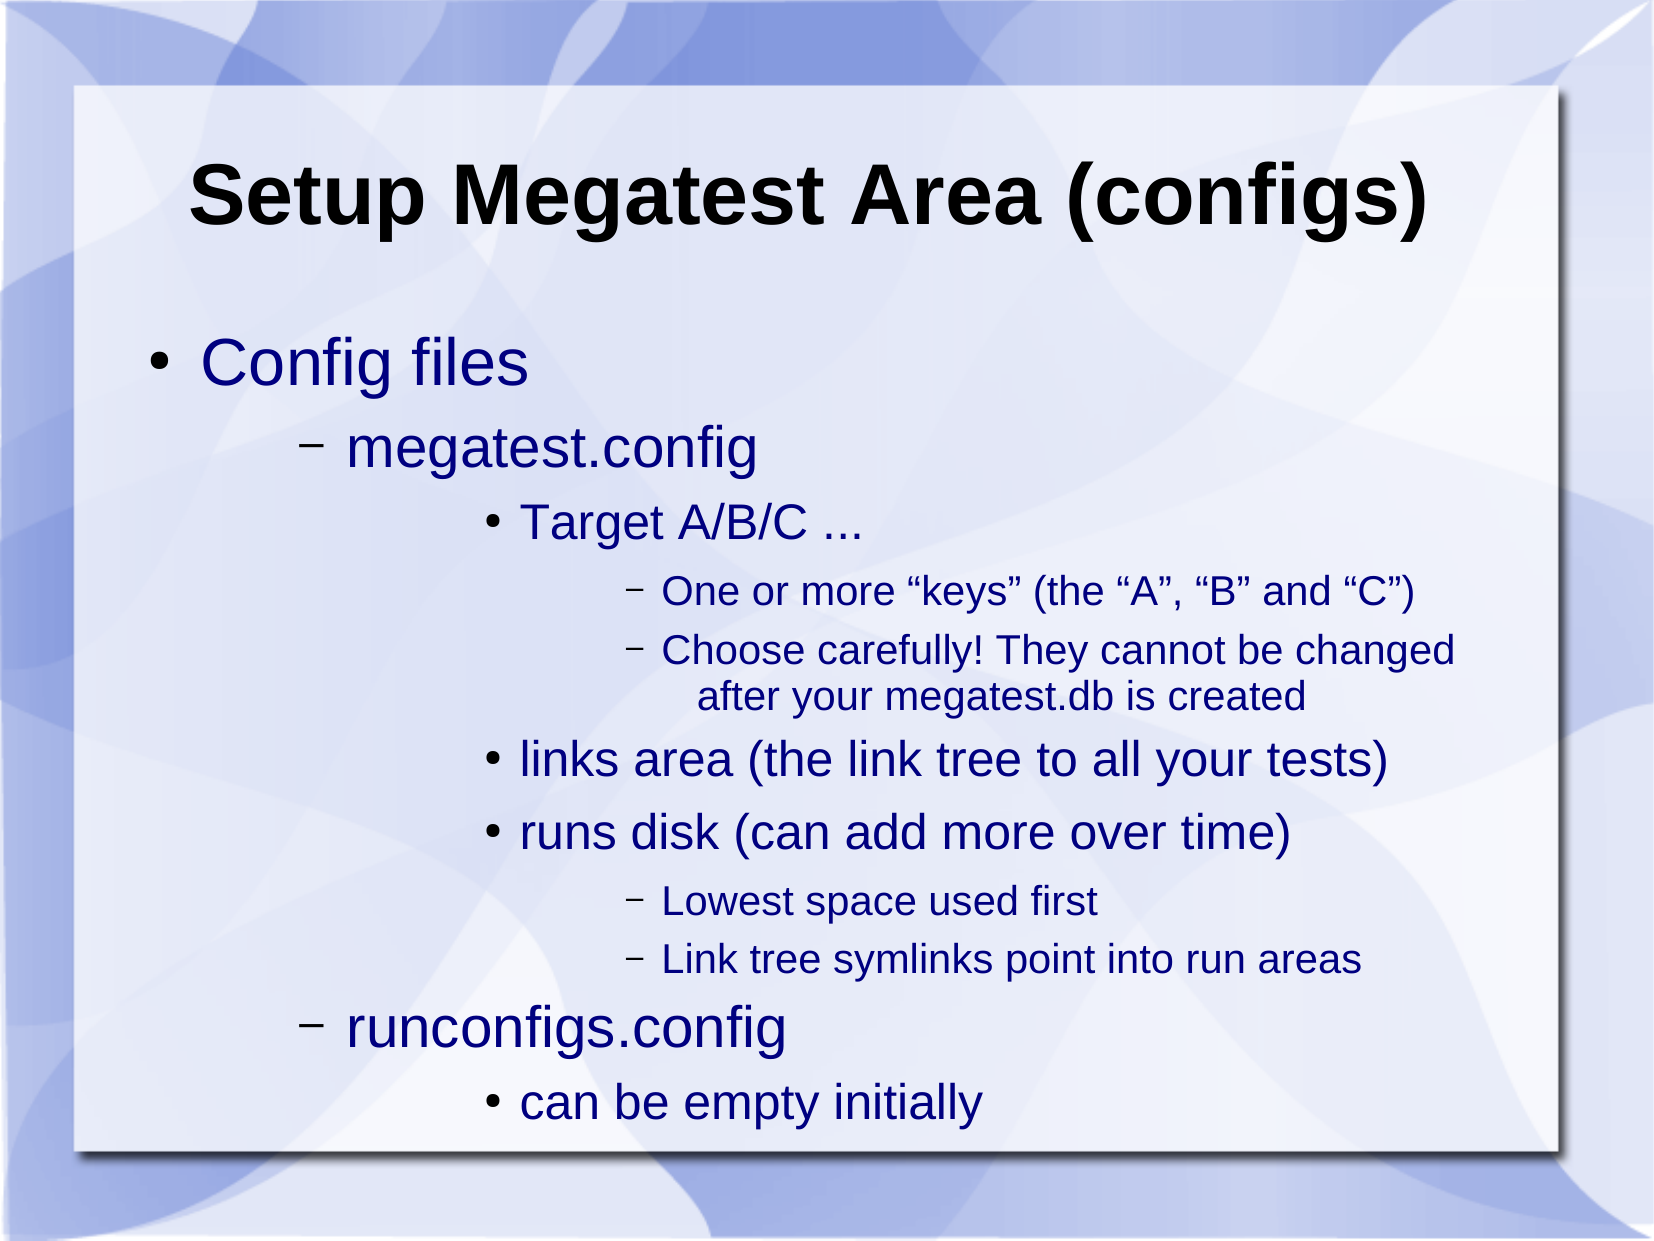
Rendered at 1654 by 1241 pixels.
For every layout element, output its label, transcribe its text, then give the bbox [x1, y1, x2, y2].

list Config files megatest.config Target A/B/C ... One or more “keys” (the “A”, “B” and “C”) Choose carefully! They cannot be changed after your megatest.db is created links area (the link tree to all your tests) runs disk (can add more over time) Lowest space used first Link tree symlinks point into run areas runconfigs.config can be empty initially [129, 324, 1489, 1131]
title Setup Megatest Area (configs) [82, 90, 1536, 298]
picture [0, 0, 1654, 1241]
